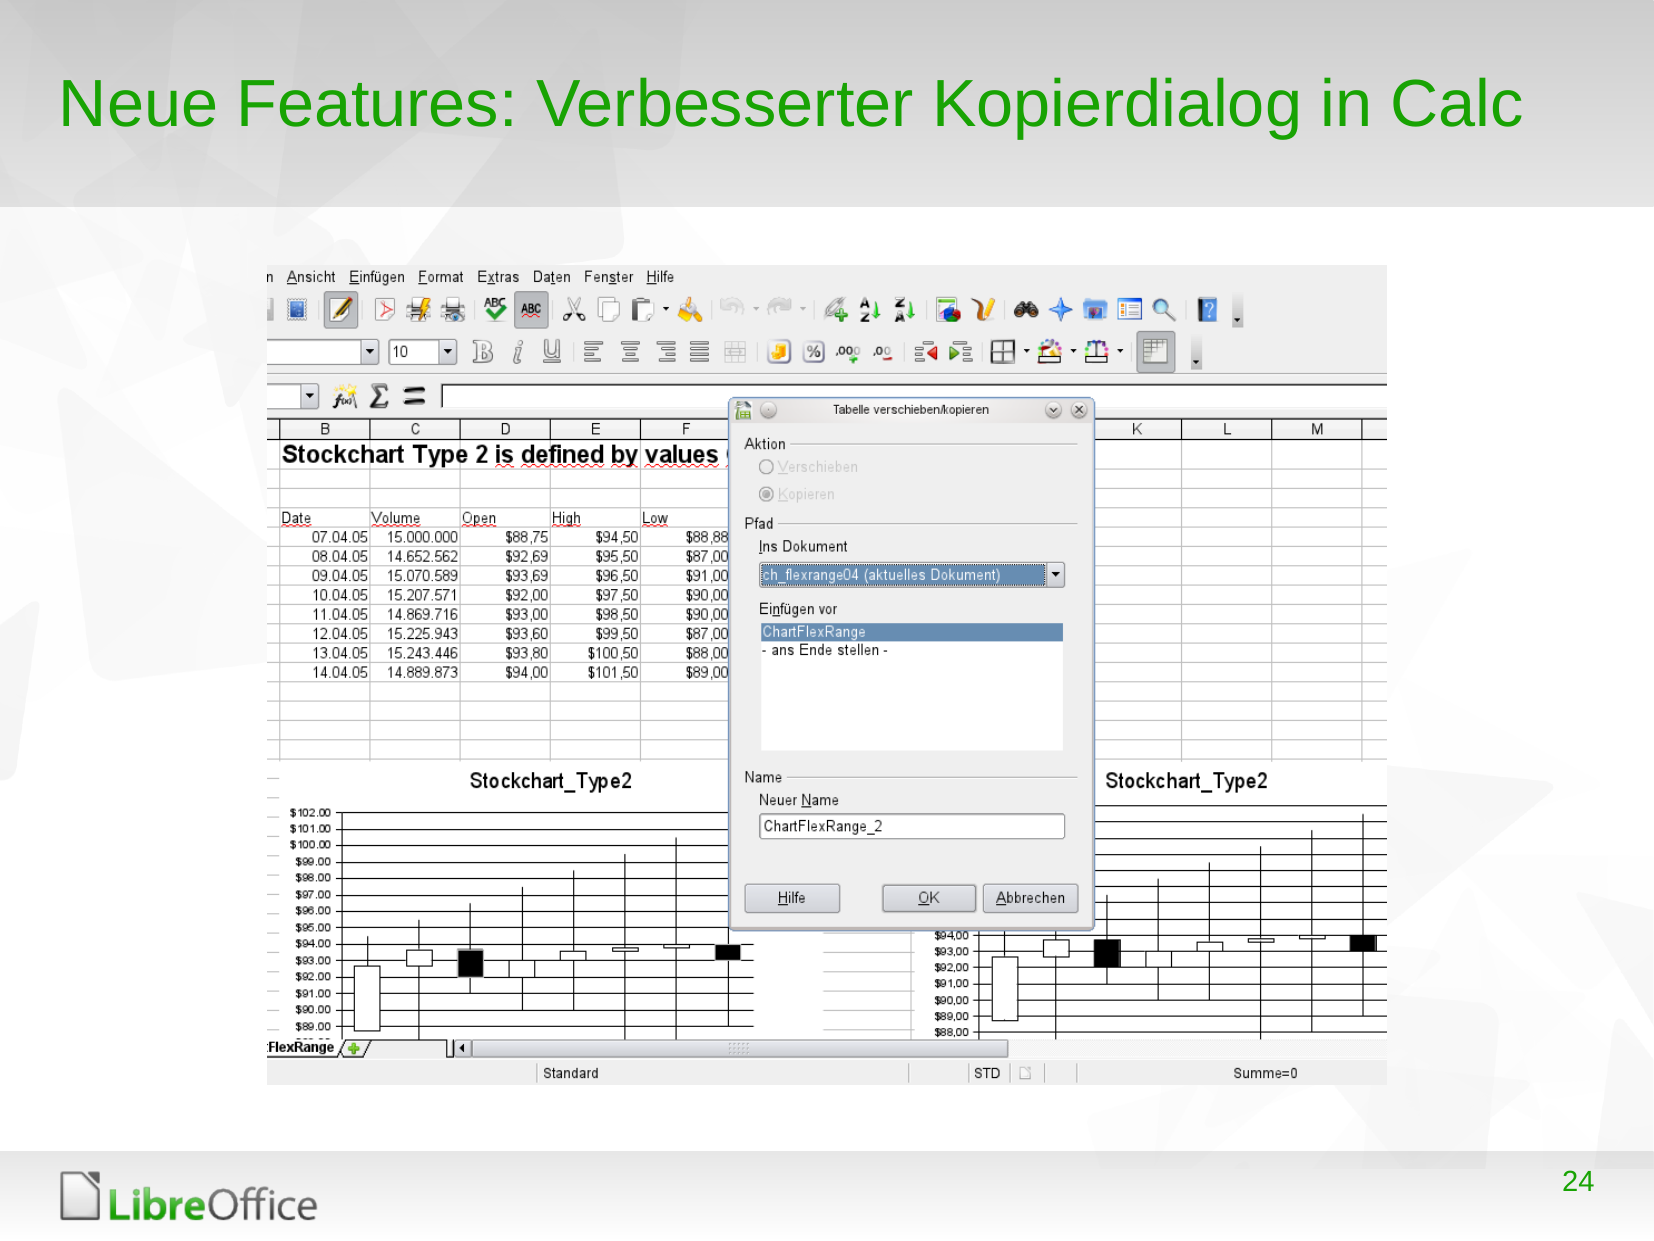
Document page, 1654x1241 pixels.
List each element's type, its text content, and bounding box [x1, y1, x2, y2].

title Neue Features: Verbesserter Kopierdialog in Calc [59, 29, 1595, 178]
picture [41, 1152, 337, 1240]
picture [0, 0, 1654, 1169]
